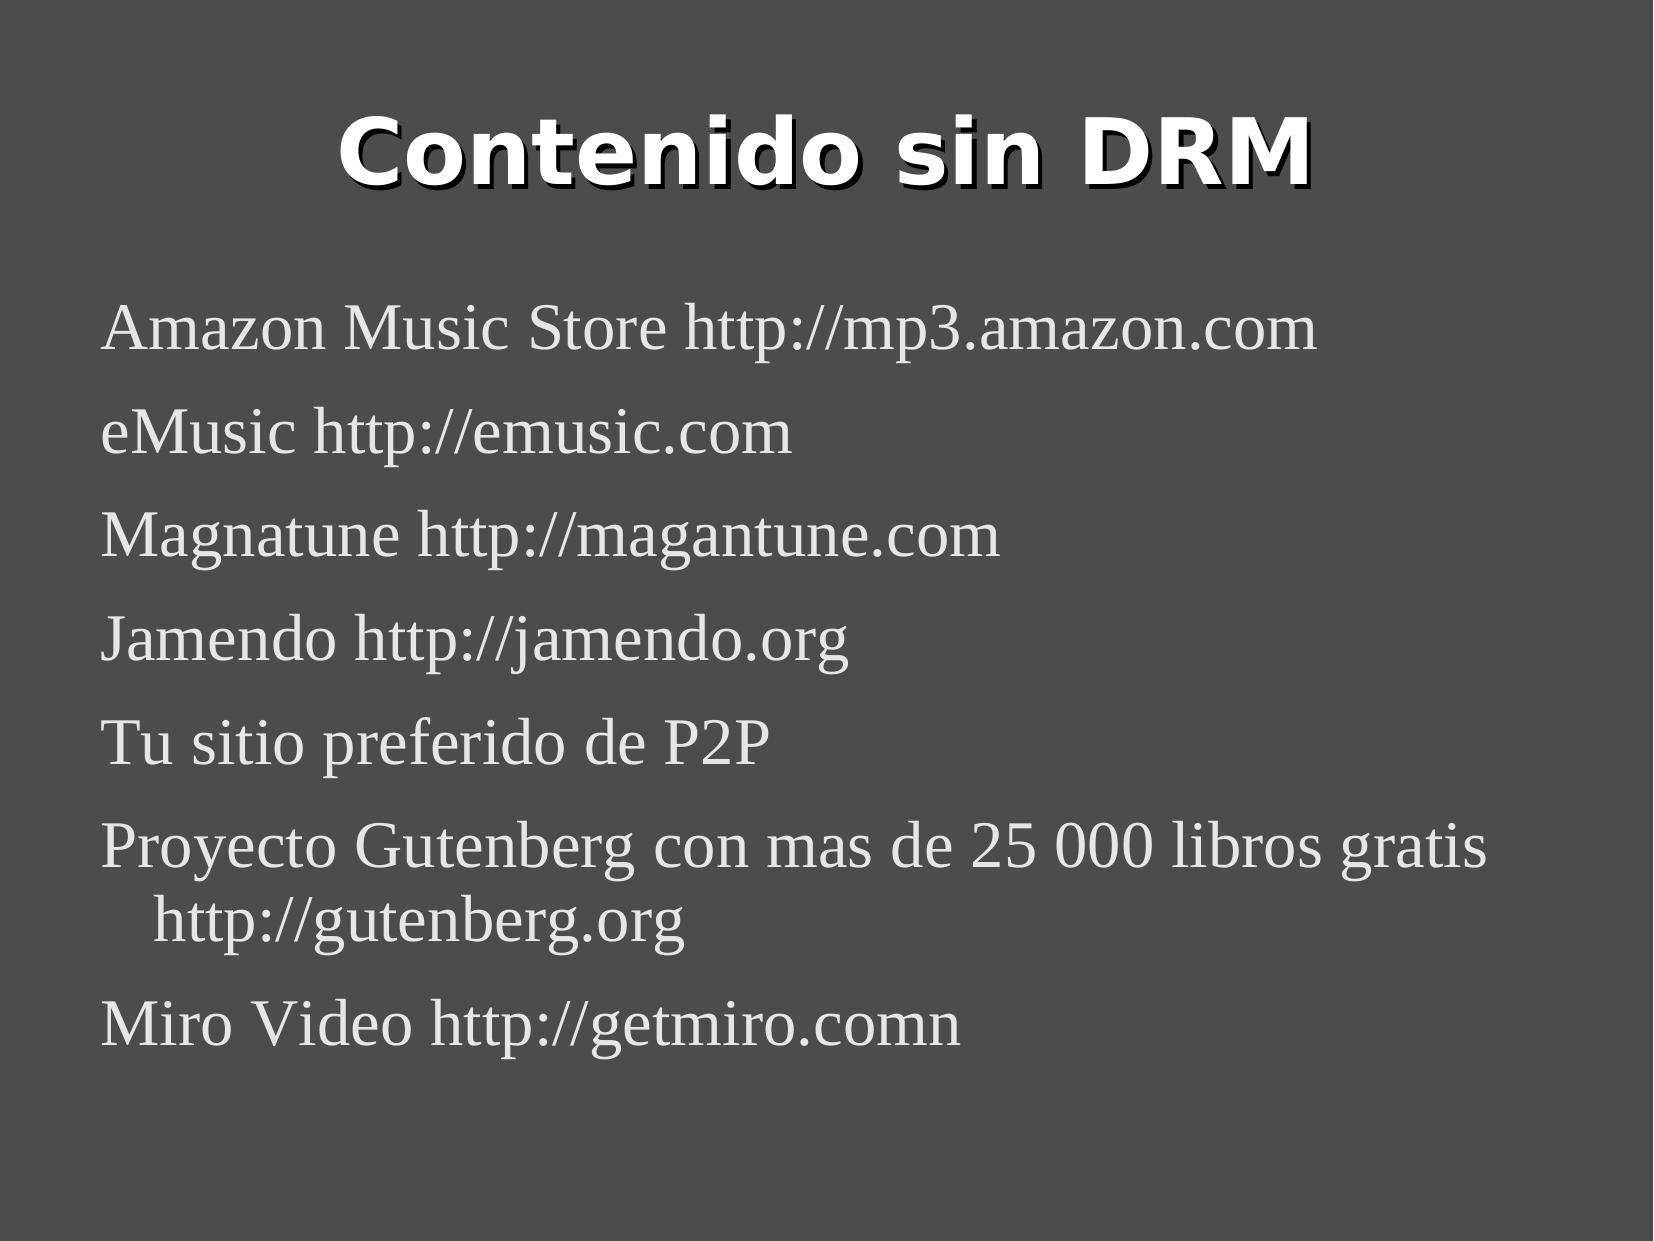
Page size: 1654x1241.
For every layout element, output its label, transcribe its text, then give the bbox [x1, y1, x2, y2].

title Contenido sin DRM [82, 56, 1571, 250]
list Amazon Music Store http://mp3.amazon.com eMusic http://emusic.com Magnatune http://magantune.com Jamendo http://jamendo.org Tu sitio preferido de P2P Proyecto Gutenberg con mas de 25 000 libros gratis http://gutenberg.org Miro Video http://getmiro.comn [82, 290, 1571, 1114]
